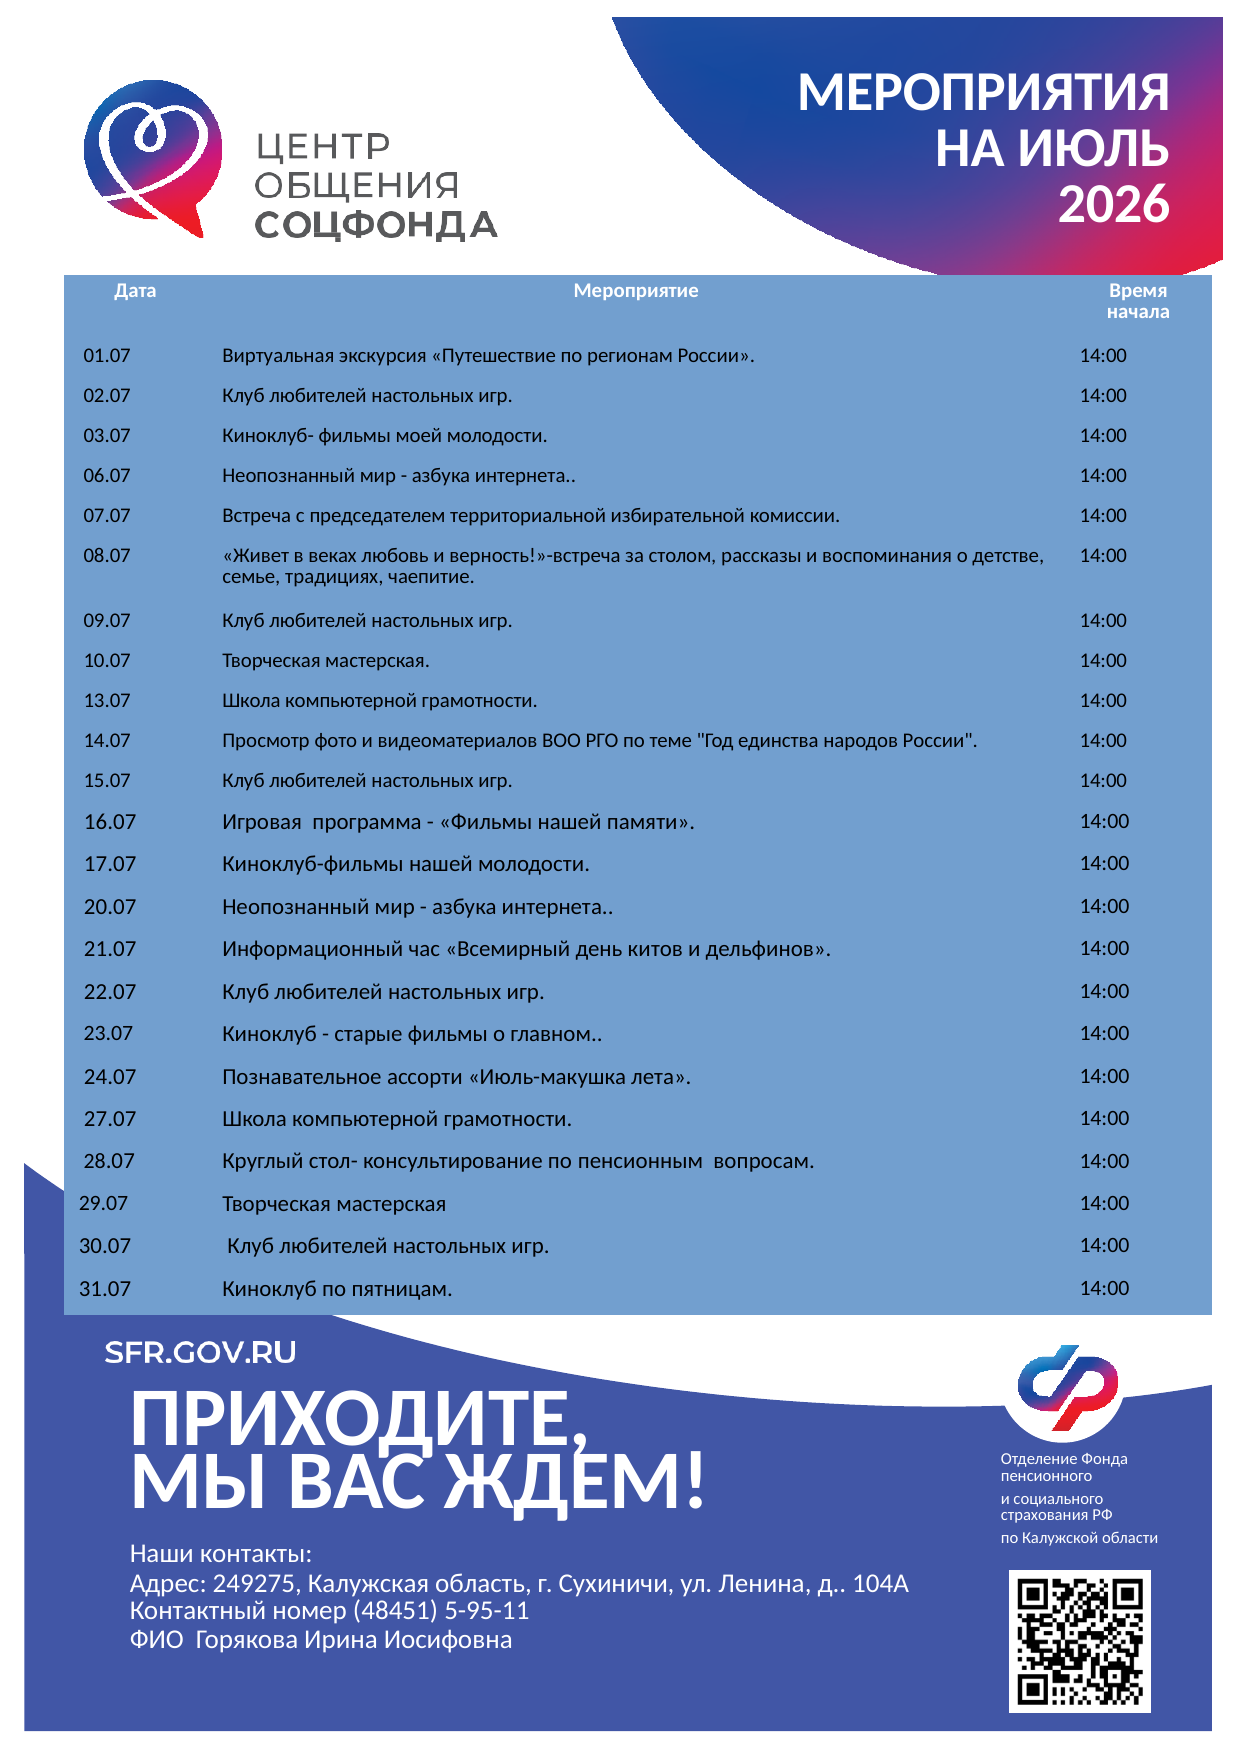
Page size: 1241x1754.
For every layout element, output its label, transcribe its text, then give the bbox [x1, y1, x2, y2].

text_box [341, 133, 363, 159]
table_cell «Живет в веках любовь и верность!»-встреча за столом, рассказы и воспоминания о детстве, семье, традициях, чаепитие. [207, 540, 1065, 605]
table_cell 14:00 [1065, 1229, 1212, 1272]
text_box [314, 133, 336, 159]
table_cell 14:00 [1065, 847, 1212, 890]
text_box [289, 133, 308, 159]
table_cell Творческая мастерская [207, 1187, 1065, 1229]
table_cell Киноклуб-фильмы нашей молодости. [207, 847, 1065, 890]
picture [612, 17, 1223, 290]
table_cell 20.07 [64, 890, 207, 932]
table_cell 13.07 [64, 685, 207, 725]
table_cell 14:00 [1065, 460, 1212, 500]
text_box ПРИХОДИТЕ, МЫ ВАС ЖДЕМ! Наши контакты: Адрес: 249275, Калужская область, г. Сухиничи, ул. Ленина, д.. 104А Контактный номер (48451) 5-95-11 ФИО Горякова Ирина Иосифовна [127, 1367, 928, 1656]
text_box МЕРОПРИЯТИЯ НА ИЮЛЬ 2026 [791, 51, 1172, 237]
table_cell Информационный час «Всемирный день китов и дельфинов». [207, 932, 1065, 975]
picture [283, 211, 311, 238]
table_cell 14:00 [1065, 380, 1212, 420]
table_cell 14:00 [1065, 685, 1212, 725]
text_box [409, 211, 432, 237]
table_cell 22.07 [64, 975, 207, 1017]
picture [408, 172, 430, 198]
table_cell Киноклуб - старые фильмы о главном.. [207, 1017, 1065, 1060]
picture [469, 211, 498, 237]
table_cell 07.07 [64, 500, 207, 540]
picture [253, 1341, 272, 1363]
picture [84, 80, 222, 238]
table_cell 14:00 [1065, 890, 1212, 932]
table_cell 29.07 [64, 1187, 207, 1229]
table_cell Клуб любителей настольных игр. [207, 975, 1065, 1017]
table_cell Встреча с председателем территориальной избирательной комиссии. [207, 500, 1065, 540]
table_cell 27.07 [64, 1102, 207, 1144]
table_cell 31.07 [64, 1272, 207, 1315]
table_cell Киноклуб- фильмы моей молодости. [207, 420, 1065, 460]
table_header Время начала [1065, 275, 1212, 340]
picture [1018, 1346, 1118, 1431]
table_cell Творческая мастерская. [207, 645, 1065, 685]
table_cell 14:00 [1065, 975, 1212, 1017]
table_cell Школа компьютерной грамотности. [207, 1102, 1065, 1144]
table_cell 14:00 [1065, 500, 1212, 540]
picture [377, 211, 405, 238]
table_cell 10.07 [64, 645, 207, 685]
table_cell 06.07 [64, 460, 207, 500]
table_header Дата [64, 275, 207, 340]
table_cell Круглый стол- консультирование по пенсионным вопросам. [207, 1144, 1065, 1187]
table_cell 14:00 [1065, 725, 1212, 765]
table_cell Неопознанный мир - азбука интернета.. [207, 890, 1065, 932]
table_cell 01.07 [64, 340, 207, 380]
table_cell Игровая программа - «Фильмы нашей памяти». [207, 805, 1065, 847]
text_box [379, 172, 401, 198]
text_box Отделение Фонда пенсионного и социального страхования РФ по Калужской области [998, 1447, 1162, 1548]
picture [255, 172, 282, 198]
table_cell 30.07 [64, 1229, 207, 1272]
table_cell 09.07 [64, 605, 207, 645]
picture [145, 1341, 194, 1364]
picture [368, 133, 389, 159]
table_cell 14:00 [1065, 1060, 1212, 1102]
table_cell 23.07 [64, 1017, 207, 1060]
table_cell 15.07 [64, 765, 207, 805]
text_box [354, 172, 373, 198]
table_cell 08.07 [64, 540, 207, 605]
text_box [24, 1163, 1212, 1732]
table_cell 14:00 [1065, 1144, 1212, 1187]
table_cell 16.07 [64, 805, 207, 847]
picture [197, 1341, 250, 1364]
table_cell 03.07 [64, 420, 207, 460]
picture [436, 172, 457, 198]
table_cell 02.07 [64, 380, 207, 420]
table_cell Неопознанный мир - азбука интернета.. [207, 460, 1065, 500]
table_cell Школа компьютерной грамотности. [207, 685, 1065, 725]
table_cell 14:00 [1065, 1187, 1212, 1229]
table_cell 14:00 [1065, 932, 1212, 975]
table_cell 14:00 [1065, 765, 1212, 805]
table_cell 14:00 [1065, 1102, 1212, 1144]
table_cell 14:00 [1065, 540, 1212, 605]
picture [275, 1341, 295, 1364]
table_cell 17.07 [64, 847, 207, 890]
table_cell 24.07 [64, 1060, 207, 1102]
text_box [258, 133, 284, 165]
table_cell Просмотр фото и видеоматериалов ВОО РГО по теме "Год единства народов России". [207, 725, 1065, 765]
picture [436, 211, 465, 242]
table_cell Познавательное ассорти «Июль-макушка лета». [207, 1060, 1065, 1102]
table_cell Клуб любителей настольных игр. [207, 1229, 1065, 1272]
table_header Мероприятие [207, 275, 1065, 340]
table_cell 28.07 [64, 1144, 207, 1187]
table_cell Клуб любителей настольных игр. [207, 765, 1065, 805]
picture [105, 1341, 123, 1364]
table_cell Клуб любителей настольных игр. [207, 380, 1065, 420]
text_box [314, 172, 350, 203]
table_cell Киноклуб по пятницам. [207, 1272, 1065, 1315]
table_cell 14:00 [1065, 645, 1212, 685]
table_cell Виртуальная экскурсия «Путешествие по регионам России». [207, 340, 1065, 380]
picture [255, 211, 279, 238]
table_cell 14:00 [1065, 420, 1212, 460]
table_cell 14.07 [64, 725, 207, 765]
table_cell 14:00 [1065, 805, 1212, 847]
table_cell 14:00 [1065, 605, 1212, 645]
picture [314, 210, 374, 242]
table_cell 14:00 [1065, 1272, 1212, 1315]
table_cell Клуб любителей настольных игр. [207, 605, 1065, 645]
picture [289, 172, 310, 198]
table_cell 14:00 [1065, 1017, 1212, 1060]
picture [1009, 1571, 1151, 1713]
table_cell 21.07 [64, 932, 207, 975]
table_cell 14:00 [1065, 340, 1212, 380]
